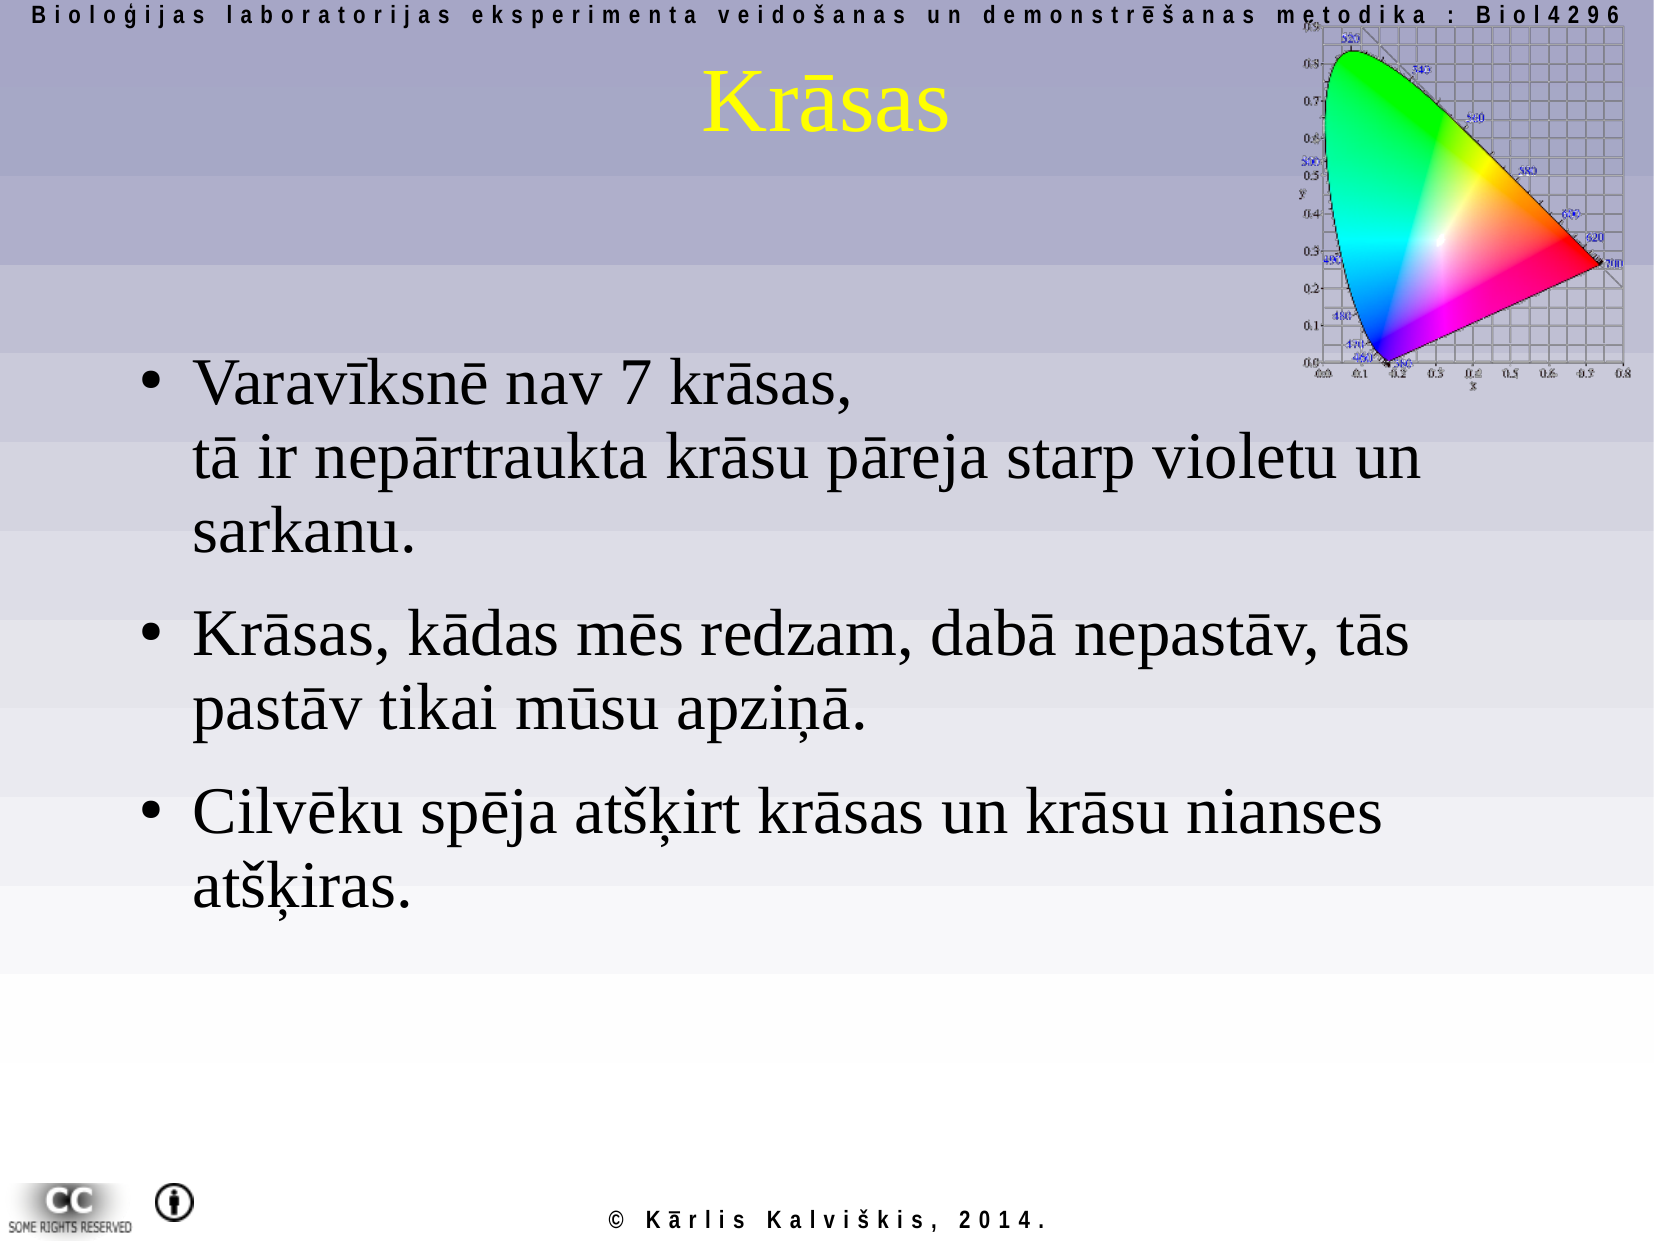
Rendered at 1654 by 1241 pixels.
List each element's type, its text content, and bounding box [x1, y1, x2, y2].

list Varavīksnē nav 7 krāsas, tā ir nepārtraukta krāsu pāreja starp violetu un sarkanu. Krāsas, kādas mēs redzam, dabā nepastāv, tās pastāv tikai mūsu apziņā. Cilvēku spēja atšķirt krāsas un krāsu nianses atšķiras. [121, 344, 1534, 1127]
picture [0, 0, 1654, 1241]
title Krāsas [29, 49, 1289, 296]
